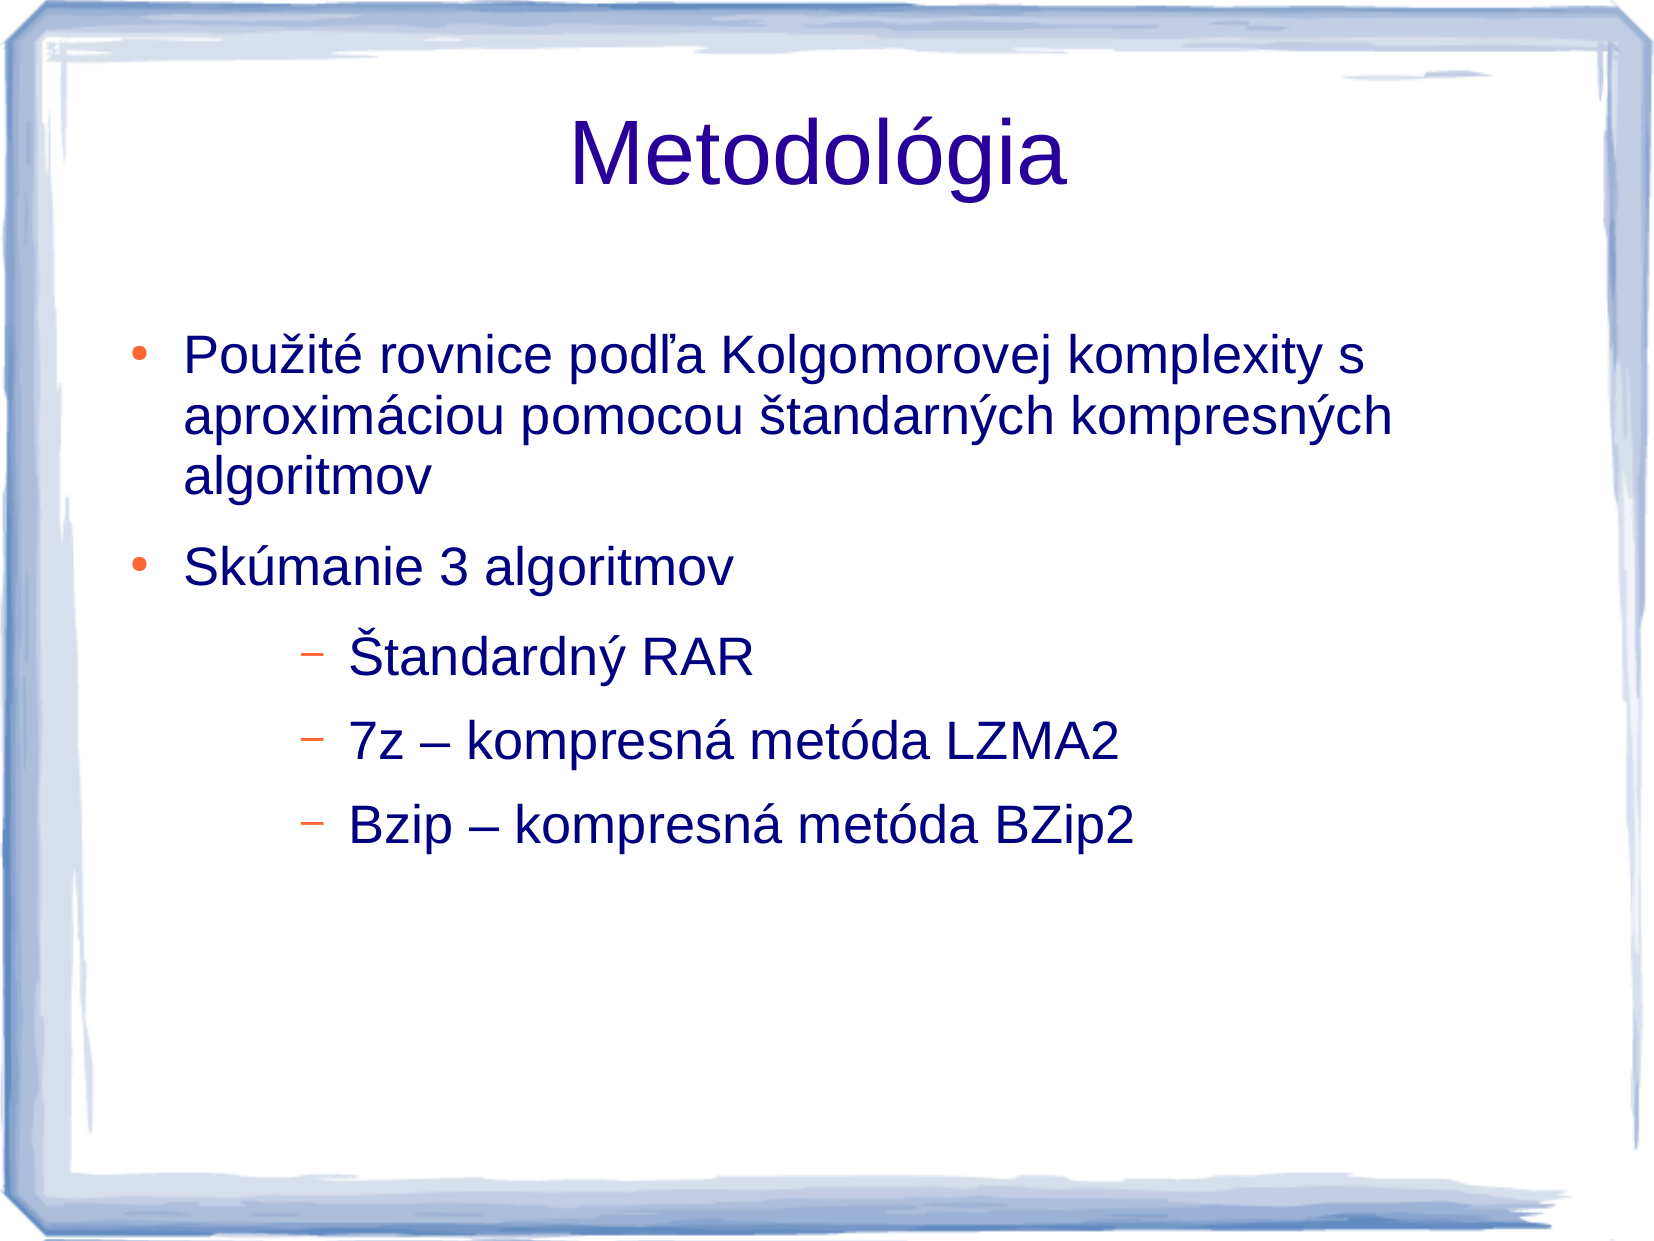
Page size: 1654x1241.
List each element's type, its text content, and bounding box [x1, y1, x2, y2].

picture [0, 0, 1654, 1241]
title Metodológia [82, 56, 1571, 250]
list Použité rovnice podľa Kolgomorovej komplexity s aproximáciou pomocou štandarných kompresných algoritmov Skúmanie 3 algoritmov Štandardný RAR 7z – kompresná metóda LZMA2 Bzip – kompresná metóda BZip2 [112, 324, 1565, 990]
